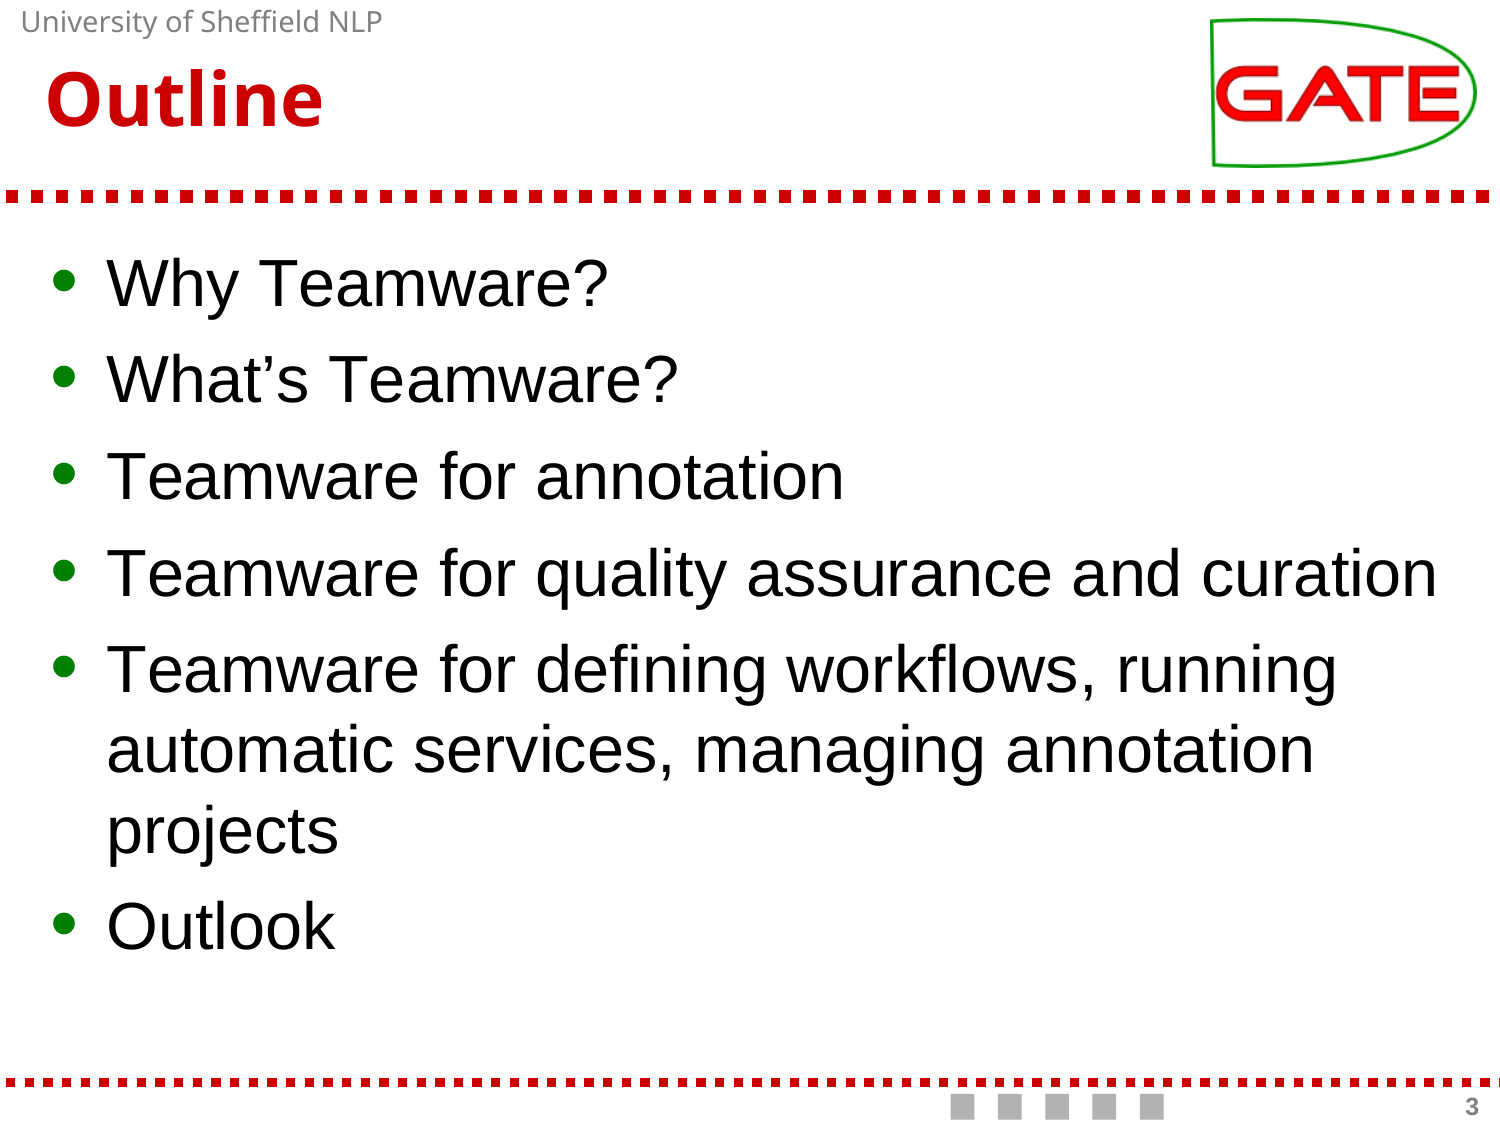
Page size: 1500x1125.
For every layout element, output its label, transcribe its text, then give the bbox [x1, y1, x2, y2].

text_box [950, 1093, 975, 1120]
list Why Teamware? What’s Teamware? Teamware for annotation Teamware for quality assurance and curation Teamware for defining workflows, running automatic services, managing annotation projects Outlook [35, 231, 1465, 1059]
text_box [1092, 1093, 1117, 1120]
text_box <number> [1144, 1082, 1495, 1125]
picture [1210, 18, 1477, 168]
text_box [1045, 1093, 1069, 1120]
text_box [997, 1093, 1022, 1120]
text_box [1139, 1093, 1164, 1120]
title Outline [29, 42, 1188, 149]
